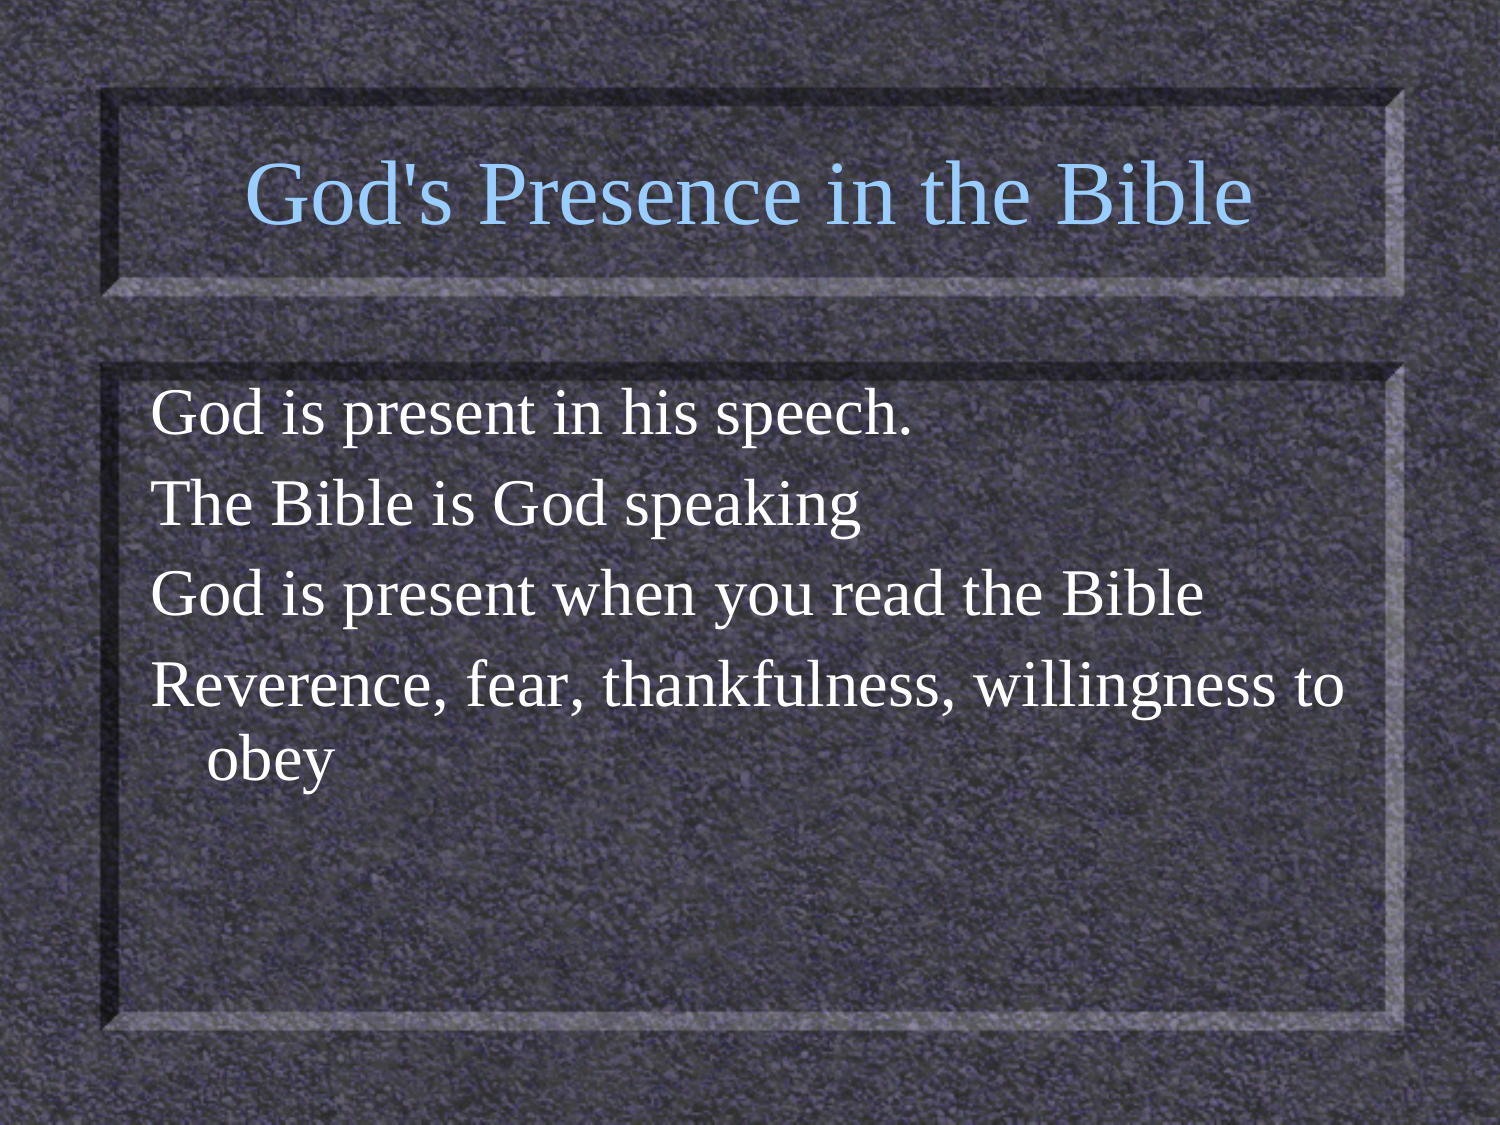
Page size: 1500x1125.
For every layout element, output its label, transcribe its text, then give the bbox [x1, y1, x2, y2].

picture [0, 0, 1500, 1125]
list God is present in his speech. The Bible is God speaking God is present when you read the Bible Reverence, fear, thankfulness, willingness to obey [149, 374, 1375, 987]
title God's Presence in the Bible [150, 76, 1351, 312]
